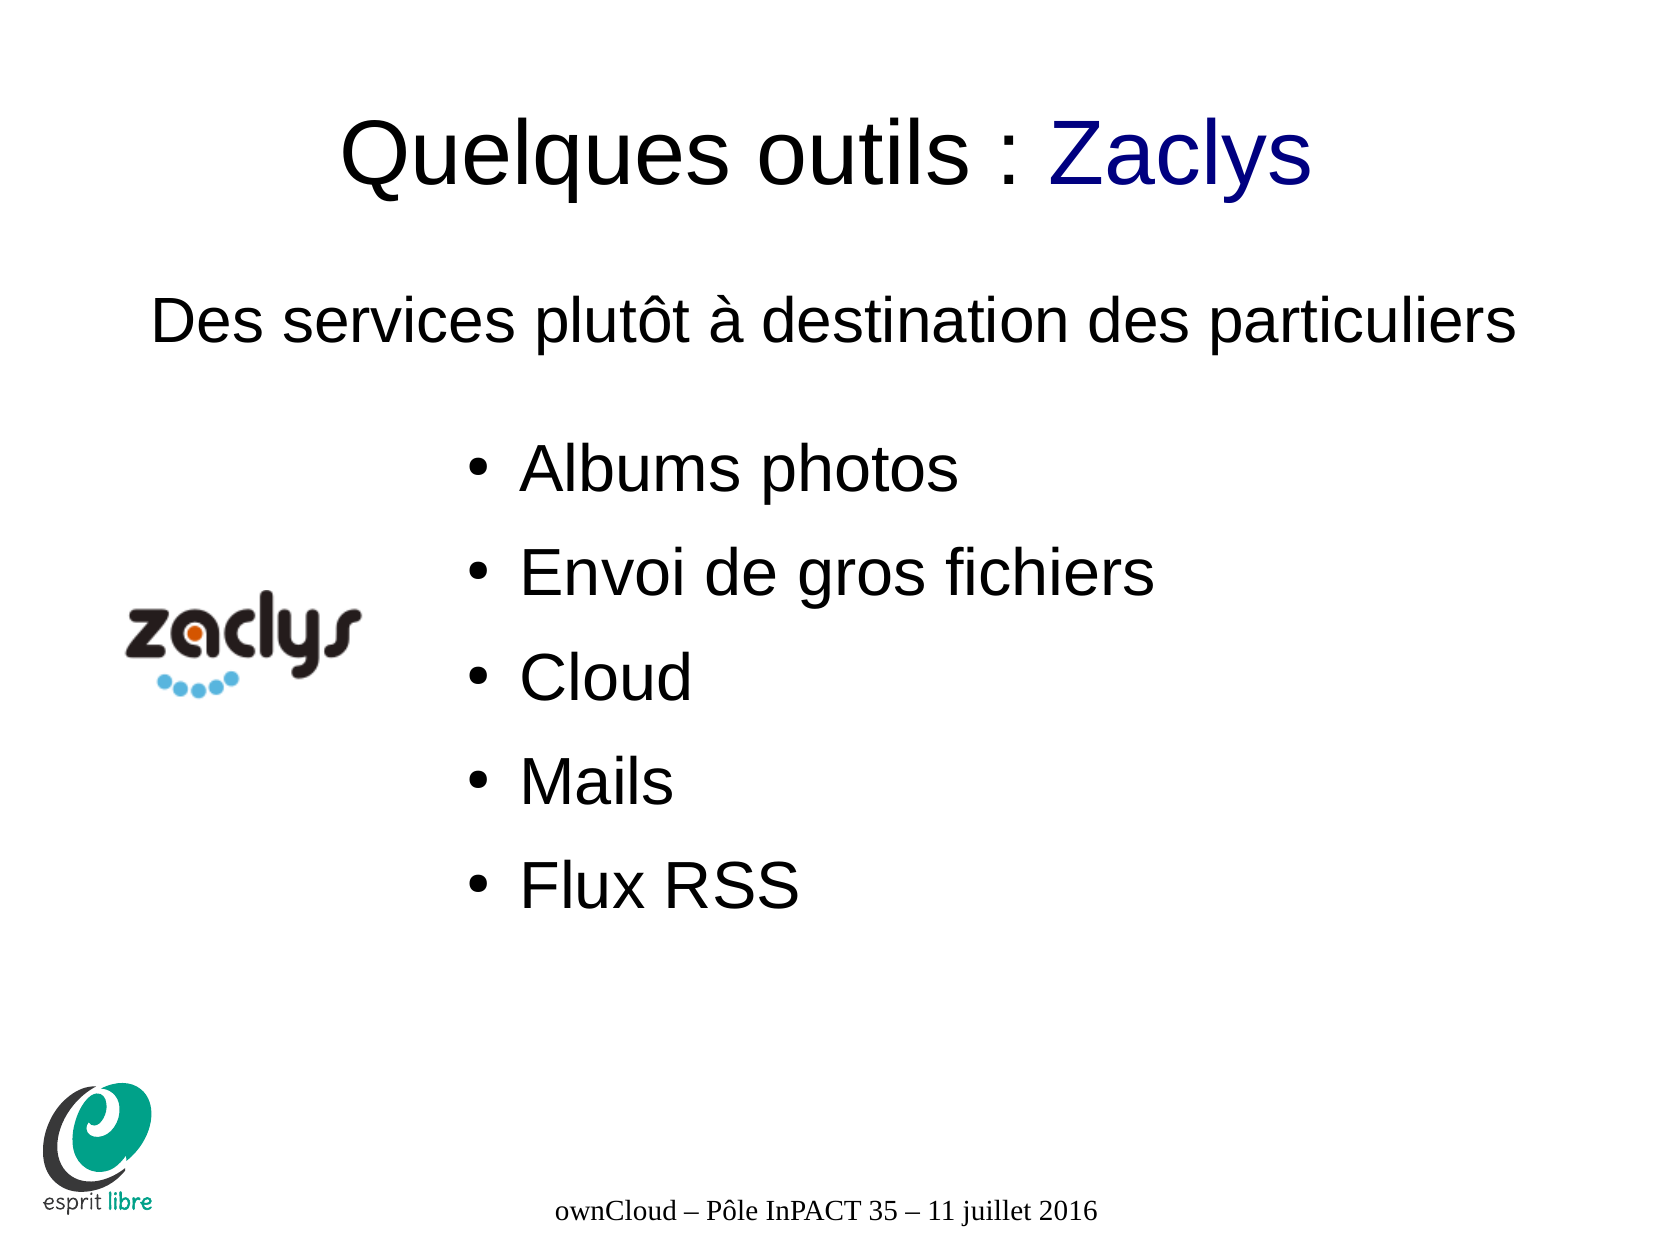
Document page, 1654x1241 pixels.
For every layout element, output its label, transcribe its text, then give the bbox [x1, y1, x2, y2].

list Albums photos Envoi de gros fichiers Cloud Mails Flux RSS [448, 431, 1571, 1051]
picture [100, 590, 367, 703]
title Quelques outils : Zaclys [82, 49, 1571, 257]
text_box Des services plutôt à destination des particuliers [82, 284, 1548, 375]
